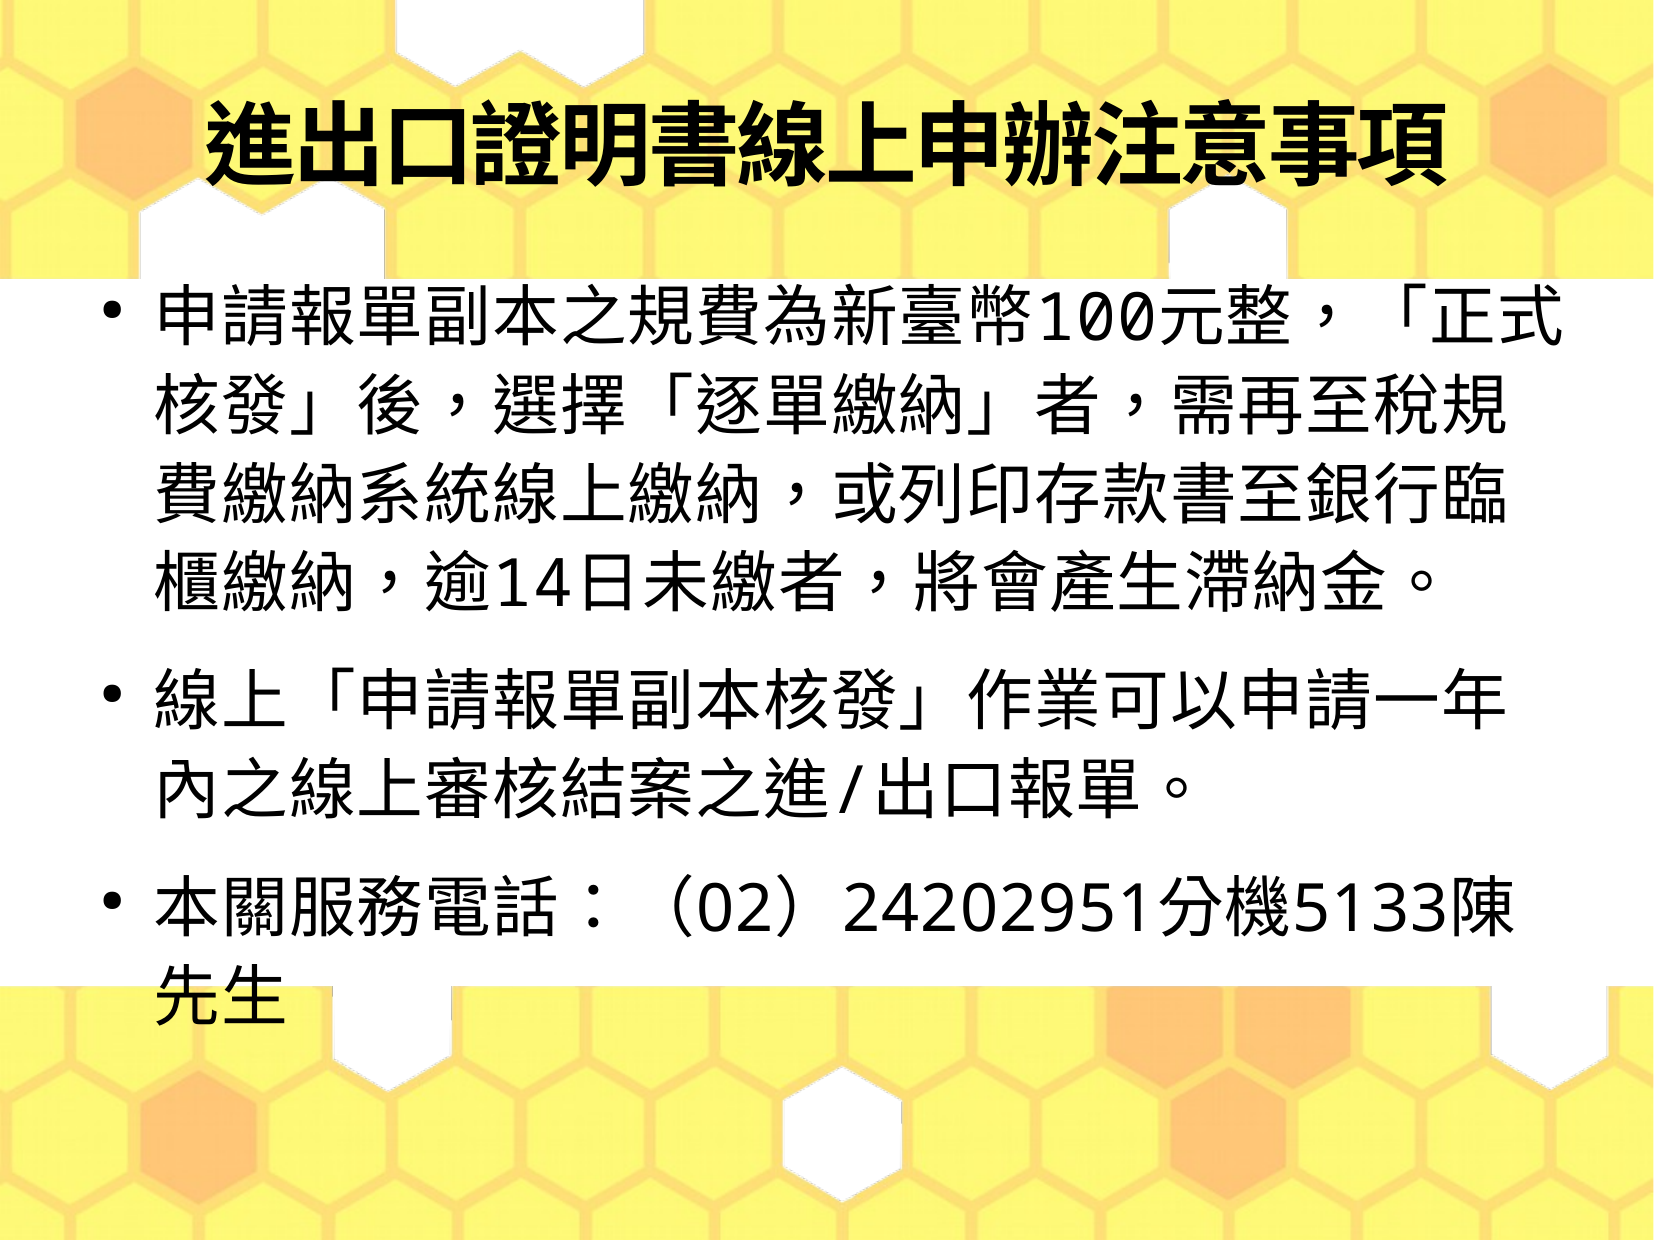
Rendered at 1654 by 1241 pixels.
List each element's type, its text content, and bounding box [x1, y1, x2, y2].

list 申請報單副本之規費為新臺幣100元整，「正式核發」後，選擇「逐單繳納」者，需再至稅規費繳納系統線上繳納，或列印存款書至銀行臨櫃繳納，逾14日未繳者，將會產生滯納金。 線上「申請報單副本核發」作業可以申請一年內之線上審核結案之進/出口報單。 本關服務電話：（02）24202951分機5133陳先生 [82, 271, 1571, 1040]
picture [0, 986, 1654, 1240]
picture [0, 0, 1654, 279]
title 進出口證明書線上申辦注意事項 [82, 5, 1571, 271]
